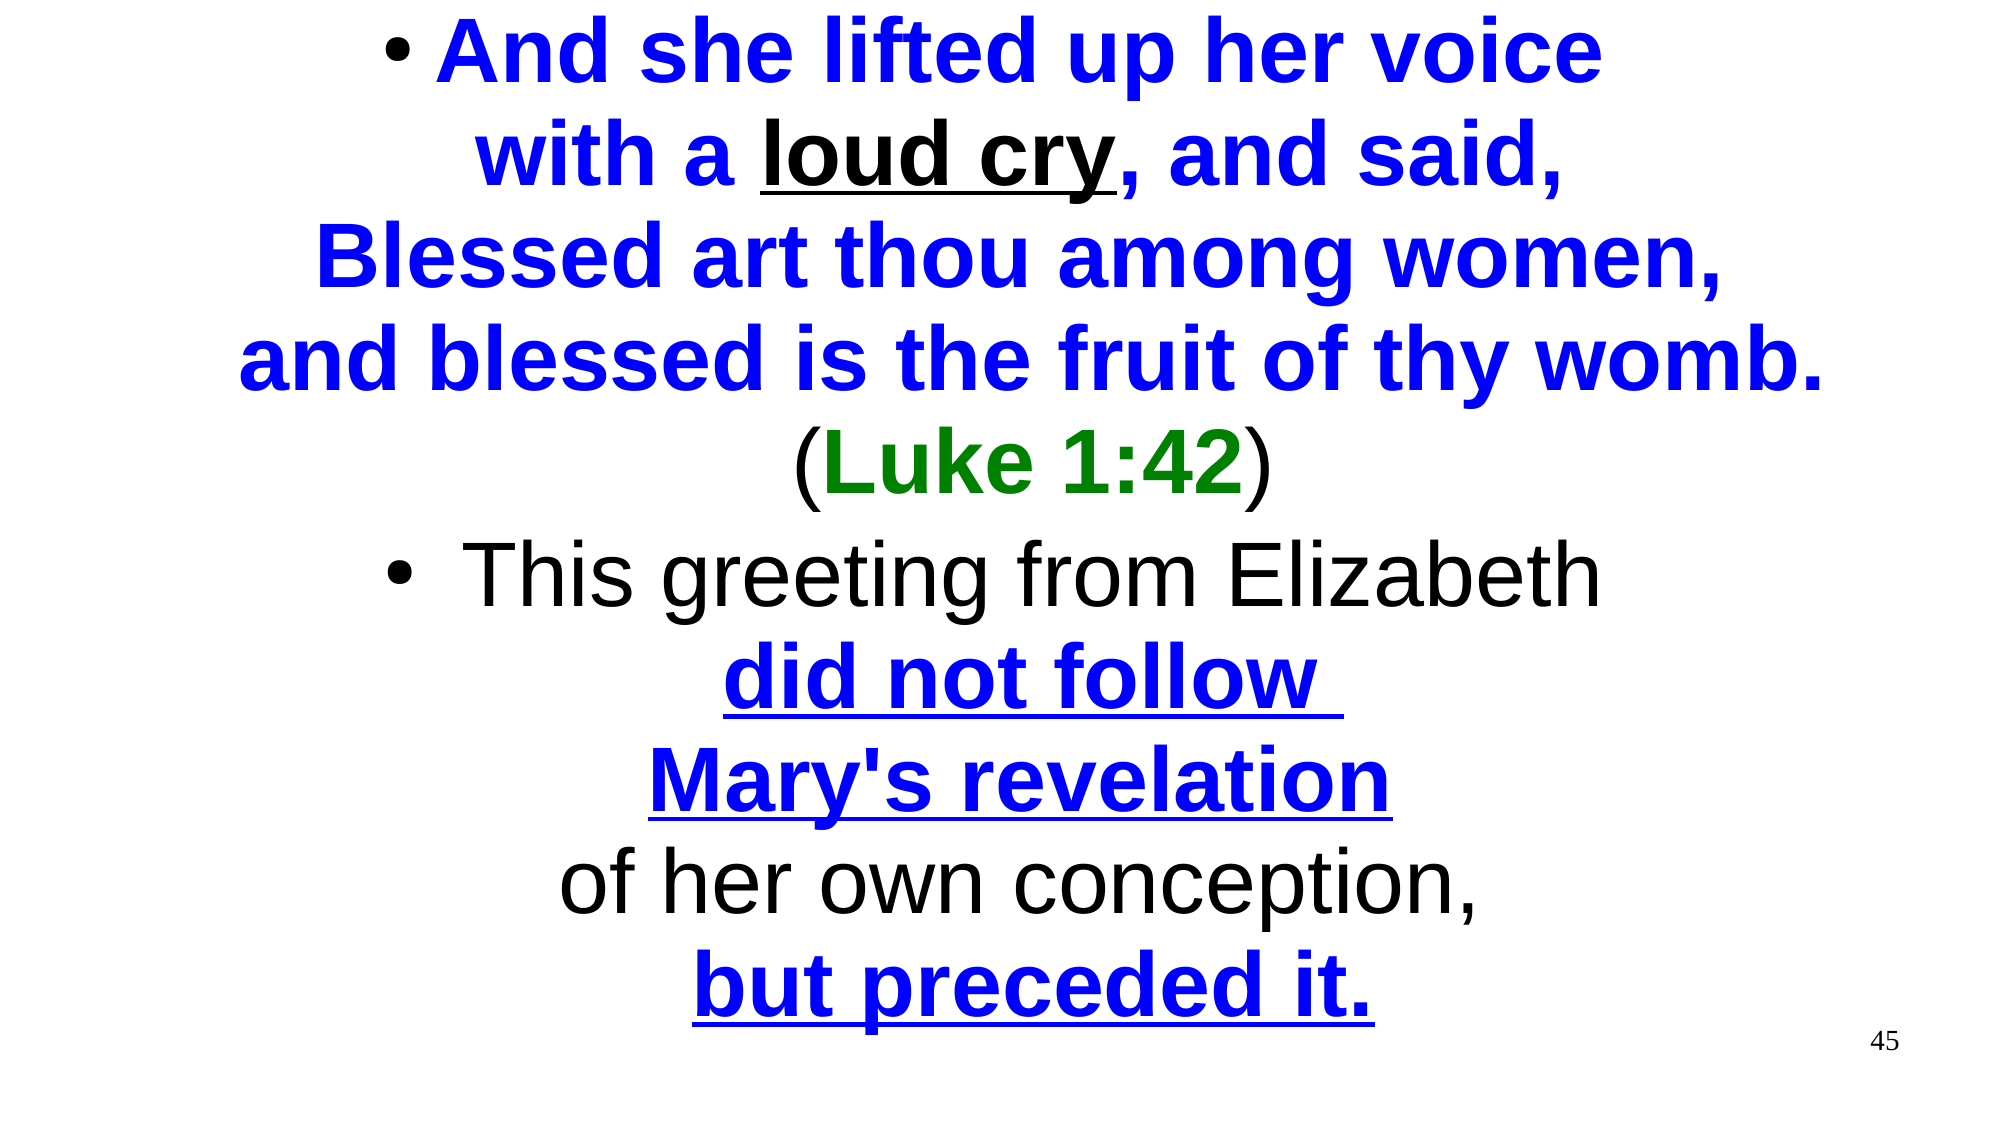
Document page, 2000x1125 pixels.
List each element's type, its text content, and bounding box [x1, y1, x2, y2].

list And she lifted up her voice with a loud cry, and said, Blessed art thou among women, and blessed is the fruit of thy womb. (Luke 1:42) This greeting from Elizabeth did not follow Mary's revelation of her own conception, but preceded it. [0, 0, 1996, 1123]
